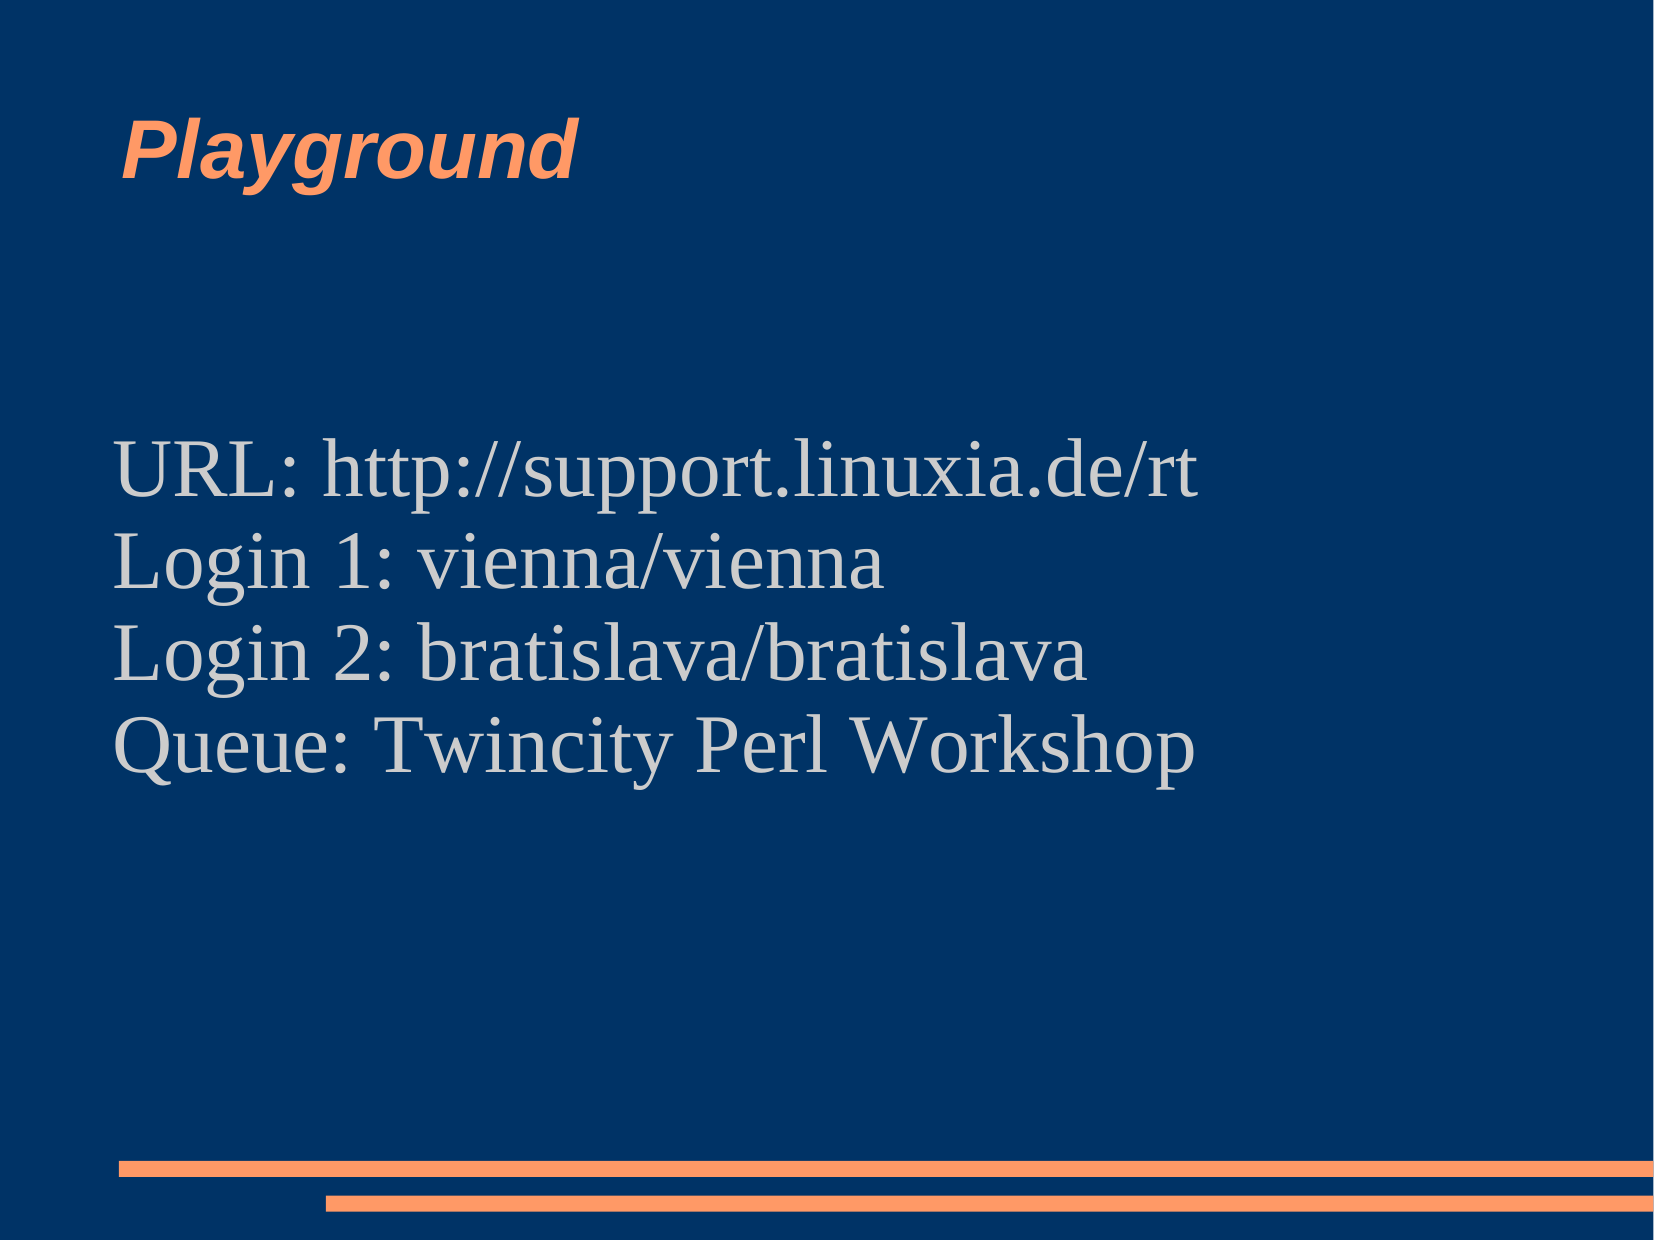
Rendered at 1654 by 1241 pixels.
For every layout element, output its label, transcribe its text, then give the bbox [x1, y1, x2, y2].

subtitle URL: http://support.linuxia.de/rt Login 1: vienna/vienna Login 2: bratislava/bratislava Queue: Twincity Perl Workshop [112, 254, 1552, 1051]
title Playground [121, 46, 1534, 254]
